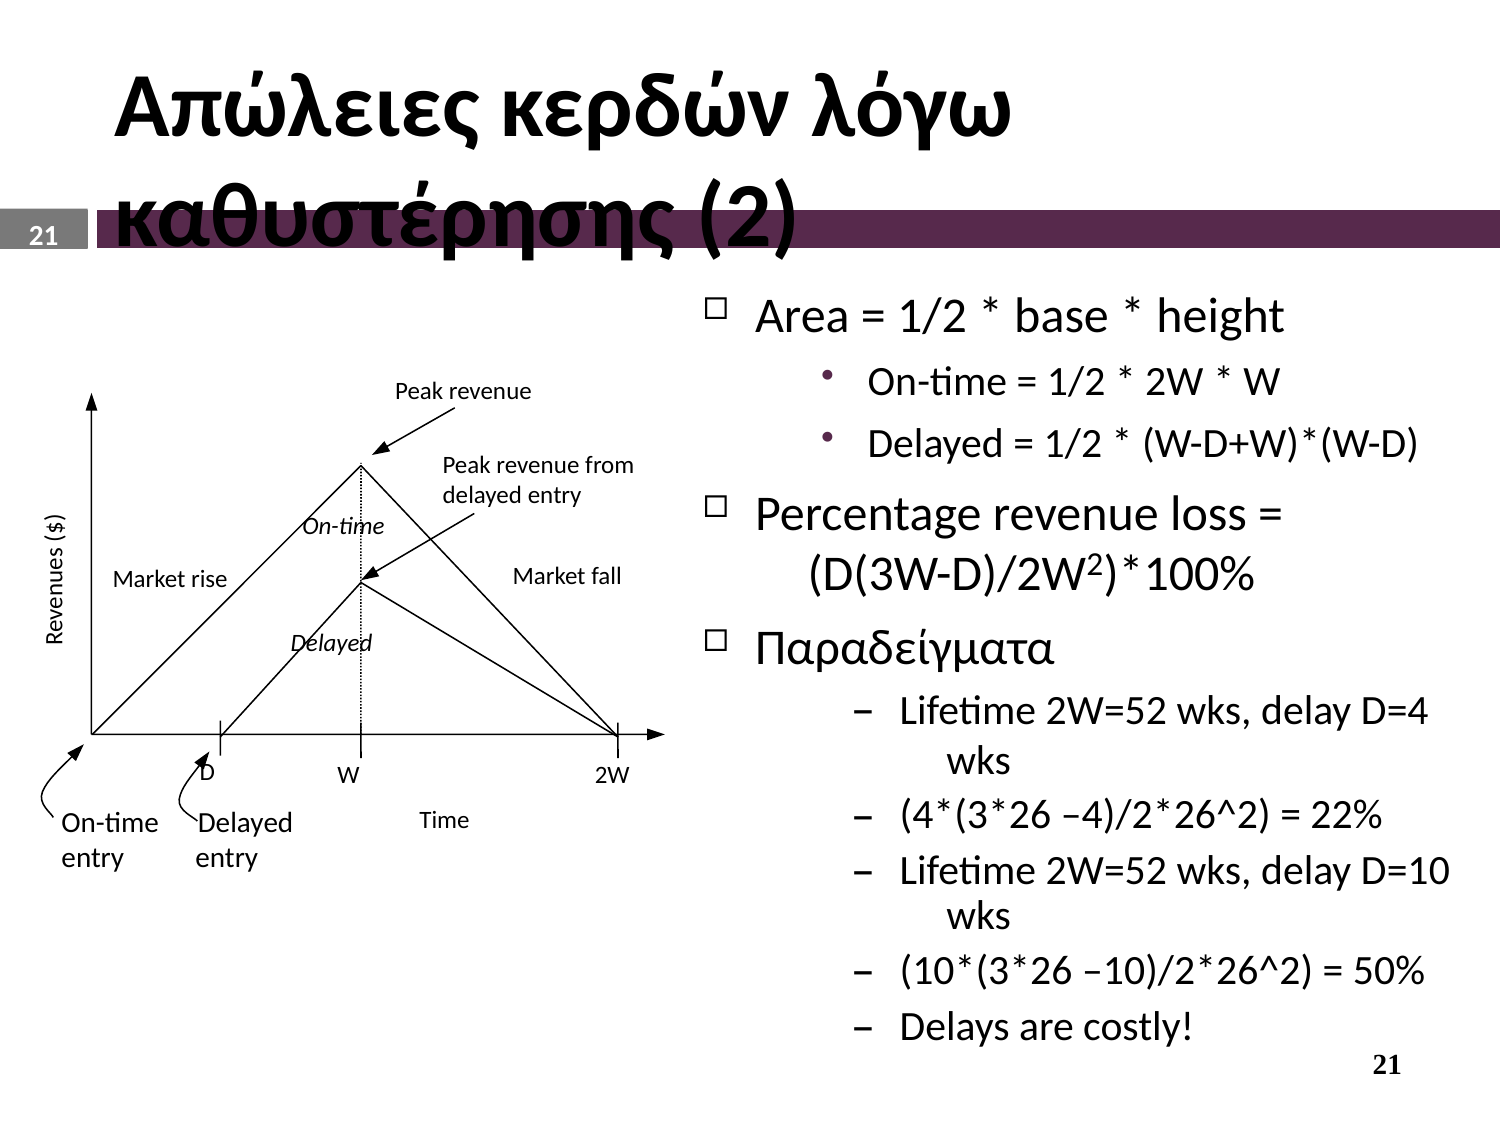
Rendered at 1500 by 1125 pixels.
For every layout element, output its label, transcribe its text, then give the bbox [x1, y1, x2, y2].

title Απώλειες κερδών λόγω καθυστέρησης (2) [99, 37, 1438, 201]
text_box W [337, 758, 385, 805]
text_box Lifetime 2W=52 wks, delay D=4 wks (4*(3*26 –4)/2*26^2) = 22% Lifetime 2W=52 wks, delay D=10 wks (10*(3*26 –10)/2*26^2) = 50% Delays are costly! [688, 675, 1471, 988]
text_box D [199, 755, 245, 793]
list Area = 1/2 * base * height On-time = 1/2 * 2W * W Delayed = 1/2 * (W-D+W)*(W-D) Percentage revenue loss = (D(3W-D)/2W2)*100% Παραδείγματα [687, 275, 1438, 738]
text_box [0, 208, 88, 249]
text_box Peak revenue [395, 375, 641, 417]
text_box [1312, 1025, 1463, 1101]
text_box Delayed [290, 626, 455, 674]
text_box On-time [302, 509, 420, 558]
text_box Peak revenue from delayed entry [442, 448, 689, 530]
text_box Market fall [512, 559, 642, 642]
text_box Market rise [112, 562, 242, 645]
text_box Revenues ($) [37, 400, 85, 646]
text_box Time [419, 803, 665, 850]
text_box 2W [594, 758, 642, 803]
text_box On-time Delayed entry entry [61, 803, 355, 878]
